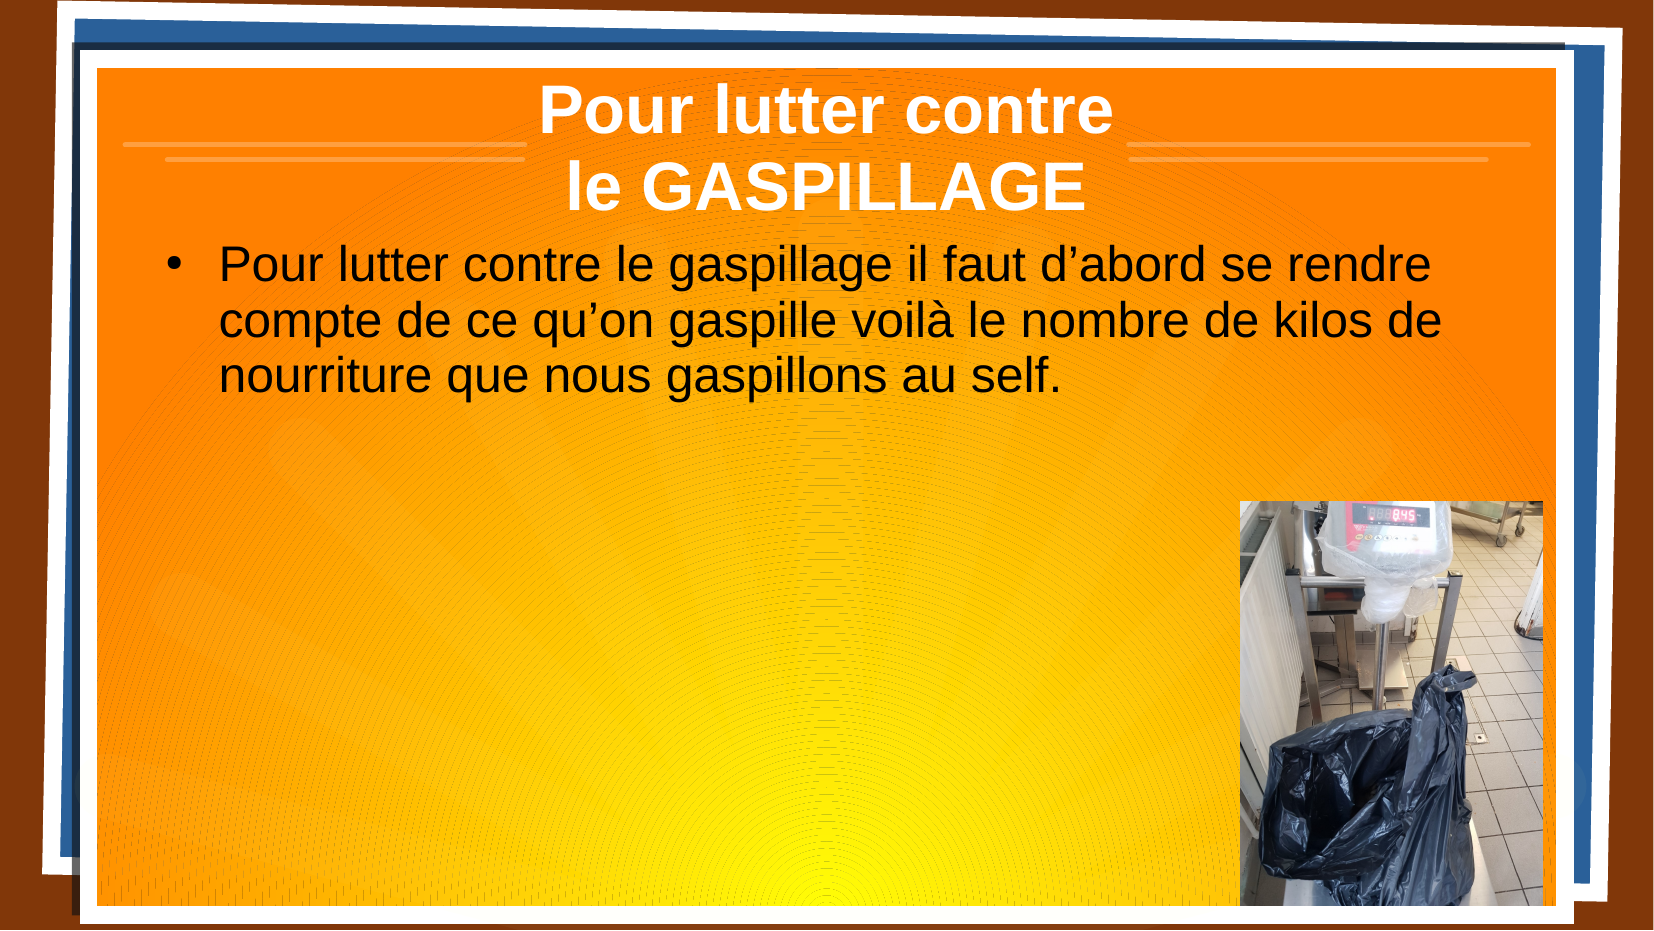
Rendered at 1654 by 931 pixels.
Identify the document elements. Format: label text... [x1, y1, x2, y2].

list Pour lutter contre le gaspillage il faut d’abord se rendre compte de ce qu’on gaspille voilà le nombre de kilos de nourriture que nous gaspillons au self. [147, 236, 1506, 827]
title Pour lutter contre le GASPILLAGE [531, 70, 1123, 225]
picture [1240, 501, 1543, 906]
